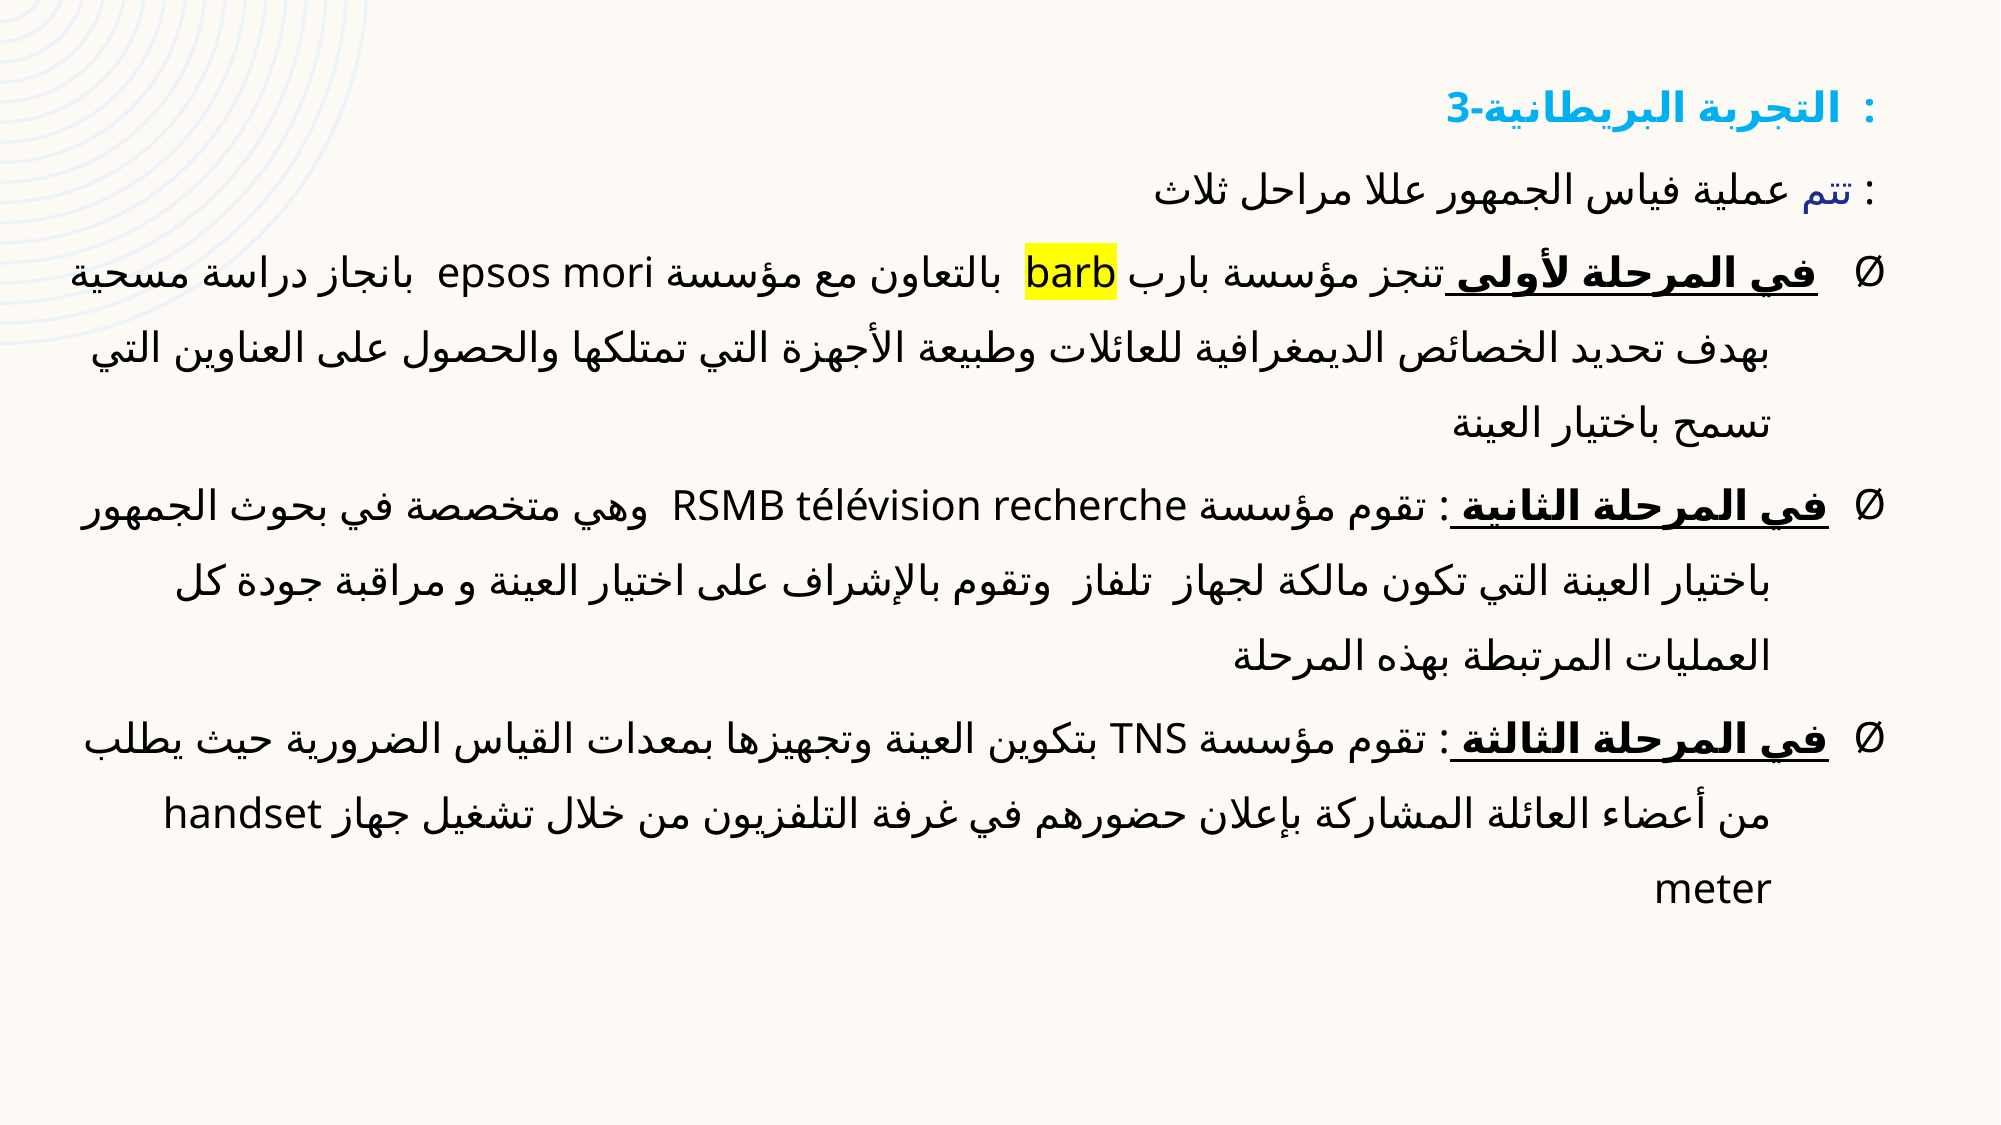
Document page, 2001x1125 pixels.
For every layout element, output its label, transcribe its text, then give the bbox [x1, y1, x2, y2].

list 3-التجربة البريطانية : تتم عملية فياس الجمهور عللا مراحل ثلاث : في المرحلة لأولى تنجز مؤسسة بارب barb بالتعاون مع مؤسسة epsos mori بانجاز دراسة مسحية بهدف تحديد الخصائص الديمغرافية للعائلات وطبيعة الأجهزة التي تمتلكها والحصول على العناوين التي تسمح باختيار العينة في المرحلة الثانية : تقوم مؤسسة RSMB télévision recherche وهي متخصصة في بحوث الجمهور باختيار العينة التي تكون مالكة لجهاز تلفاز وتقوم بالإشراف على اختيار العينة و مراقبة جودة كل العمليات المرتبطة بهذه المرحلة في المرحلة الثالثة : تقوم مؤسسة TNS بتكوين العينة وتجهيزها بمعدات القياس الضرورية حيث يطلب من أعضاء العائلة المشاركة بإعلان حضورهم في غرفة التلفزيون من خلال تشغيل جهاز handset meter [41, 47, 1902, 1075]
